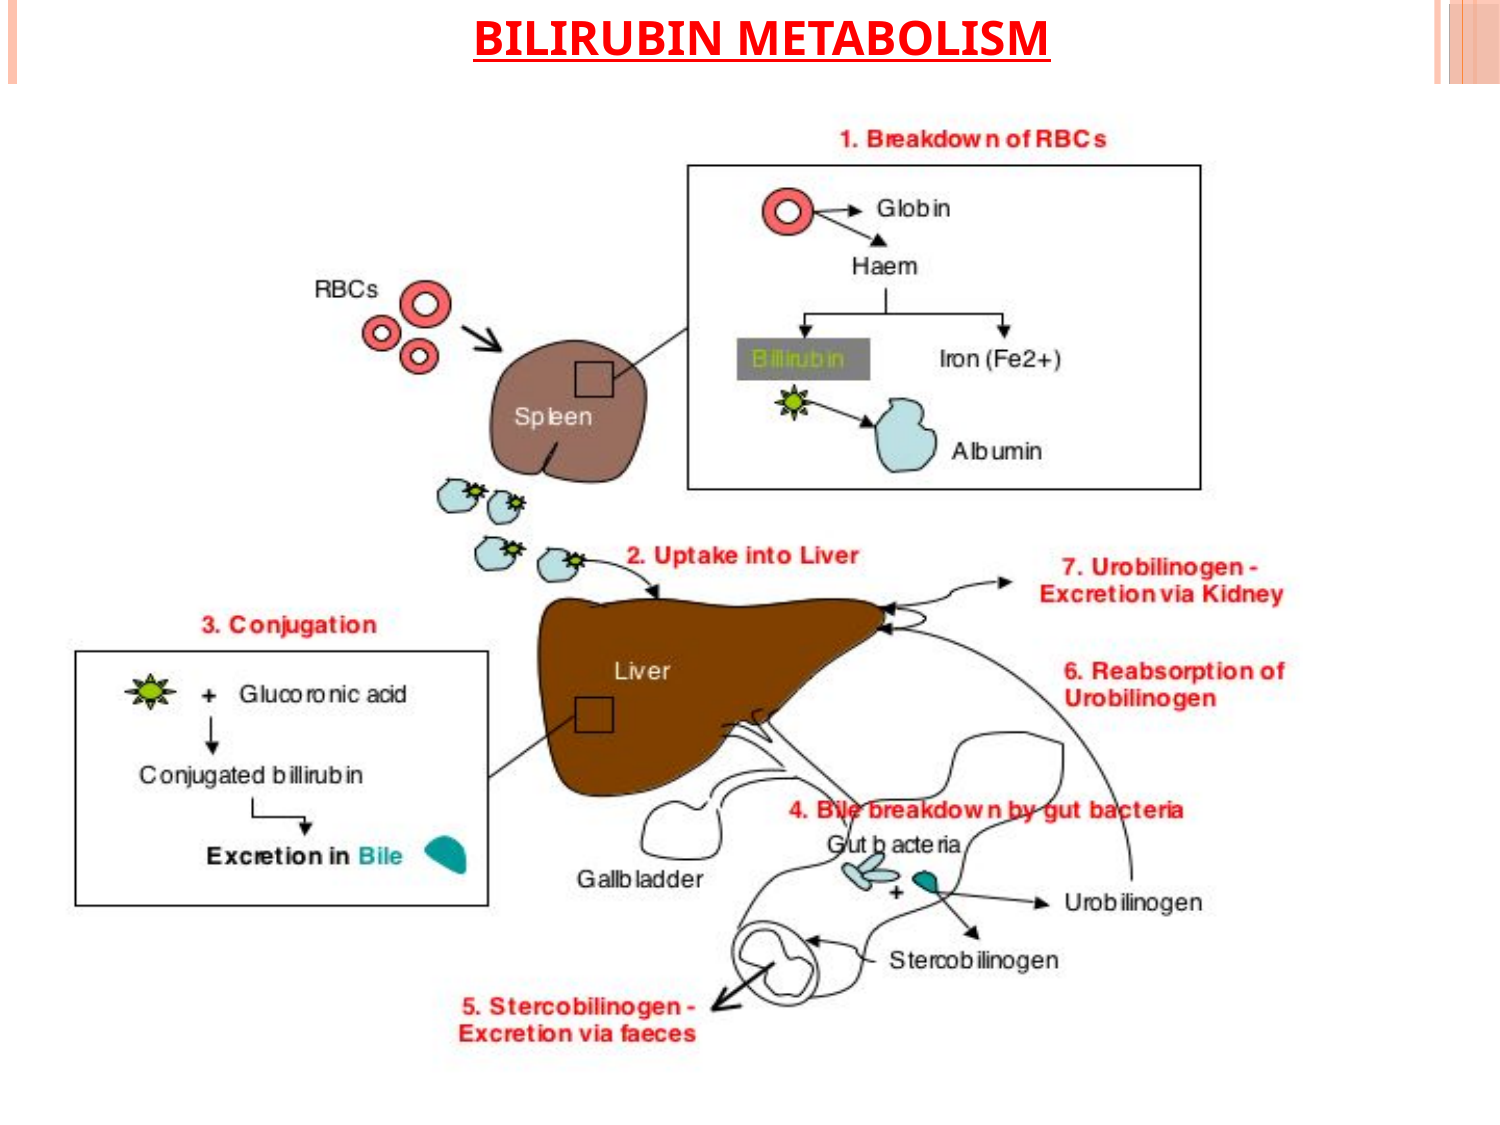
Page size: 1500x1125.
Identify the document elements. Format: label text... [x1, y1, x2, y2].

title Bilirubin Metabolism [0, 0, 1500, 73]
picture [0, 84, 1500, 1125]
